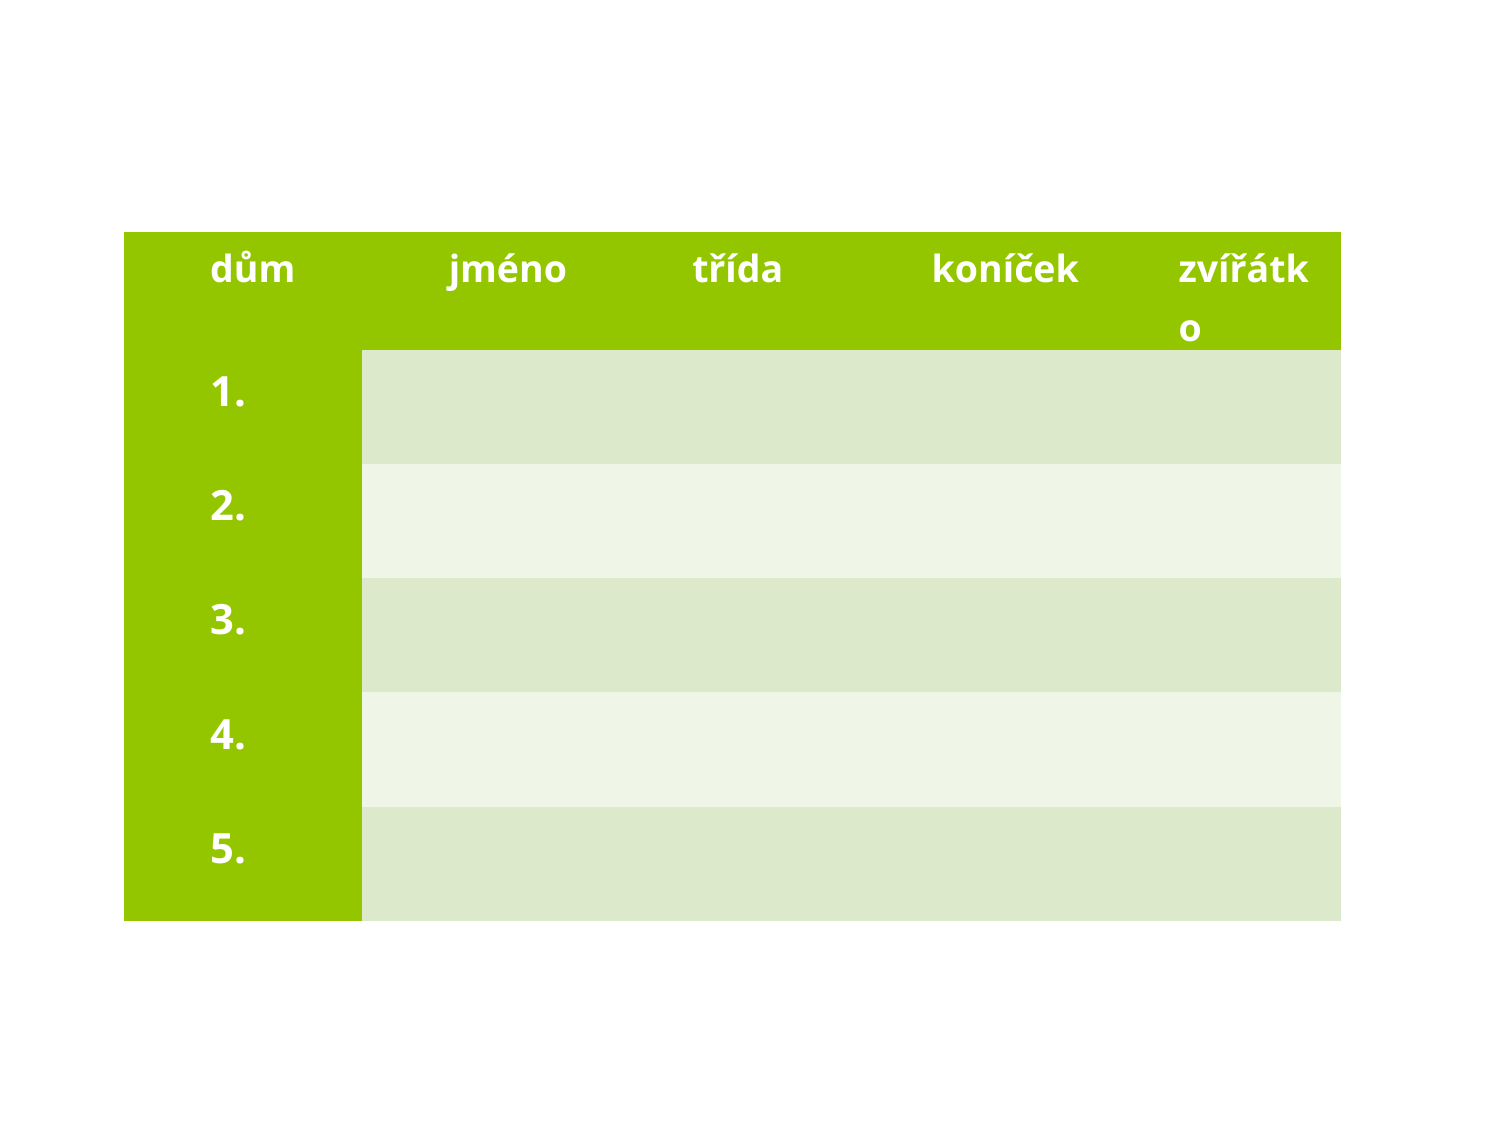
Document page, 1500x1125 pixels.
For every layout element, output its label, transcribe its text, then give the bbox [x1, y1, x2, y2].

table_cell 5. [124, 807, 362, 921]
table_cell [845, 350, 1092, 464]
table_cell [1092, 350, 1341, 464]
table_header zvířátko [1092, 232, 1341, 350]
table_cell 1. [124, 350, 362, 464]
table_cell 4. [124, 692, 362, 807]
table_cell [845, 807, 1092, 921]
table_cell [362, 464, 606, 578]
table_cell [362, 350, 606, 464]
table_cell [362, 578, 606, 692]
table_cell [606, 807, 845, 921]
table_cell [606, 350, 845, 464]
table_cell [1092, 692, 1341, 807]
table_cell 2. [124, 464, 362, 578]
table_cell [1092, 807, 1341, 921]
table_cell [362, 807, 606, 921]
table_cell 3. [124, 578, 362, 692]
table_cell [1092, 464, 1341, 578]
table_cell [606, 464, 845, 578]
table_header třída [606, 232, 845, 350]
table_cell [845, 464, 1092, 578]
table_header koníček [845, 232, 1092, 350]
table_cell [362, 692, 606, 807]
table_cell [606, 692, 845, 807]
table_cell [845, 578, 1092, 692]
table_header jméno [362, 232, 606, 350]
table_cell [845, 692, 1092, 807]
table_cell [1092, 578, 1341, 692]
table_header dům [124, 232, 362, 350]
table_cell [606, 578, 845, 692]
